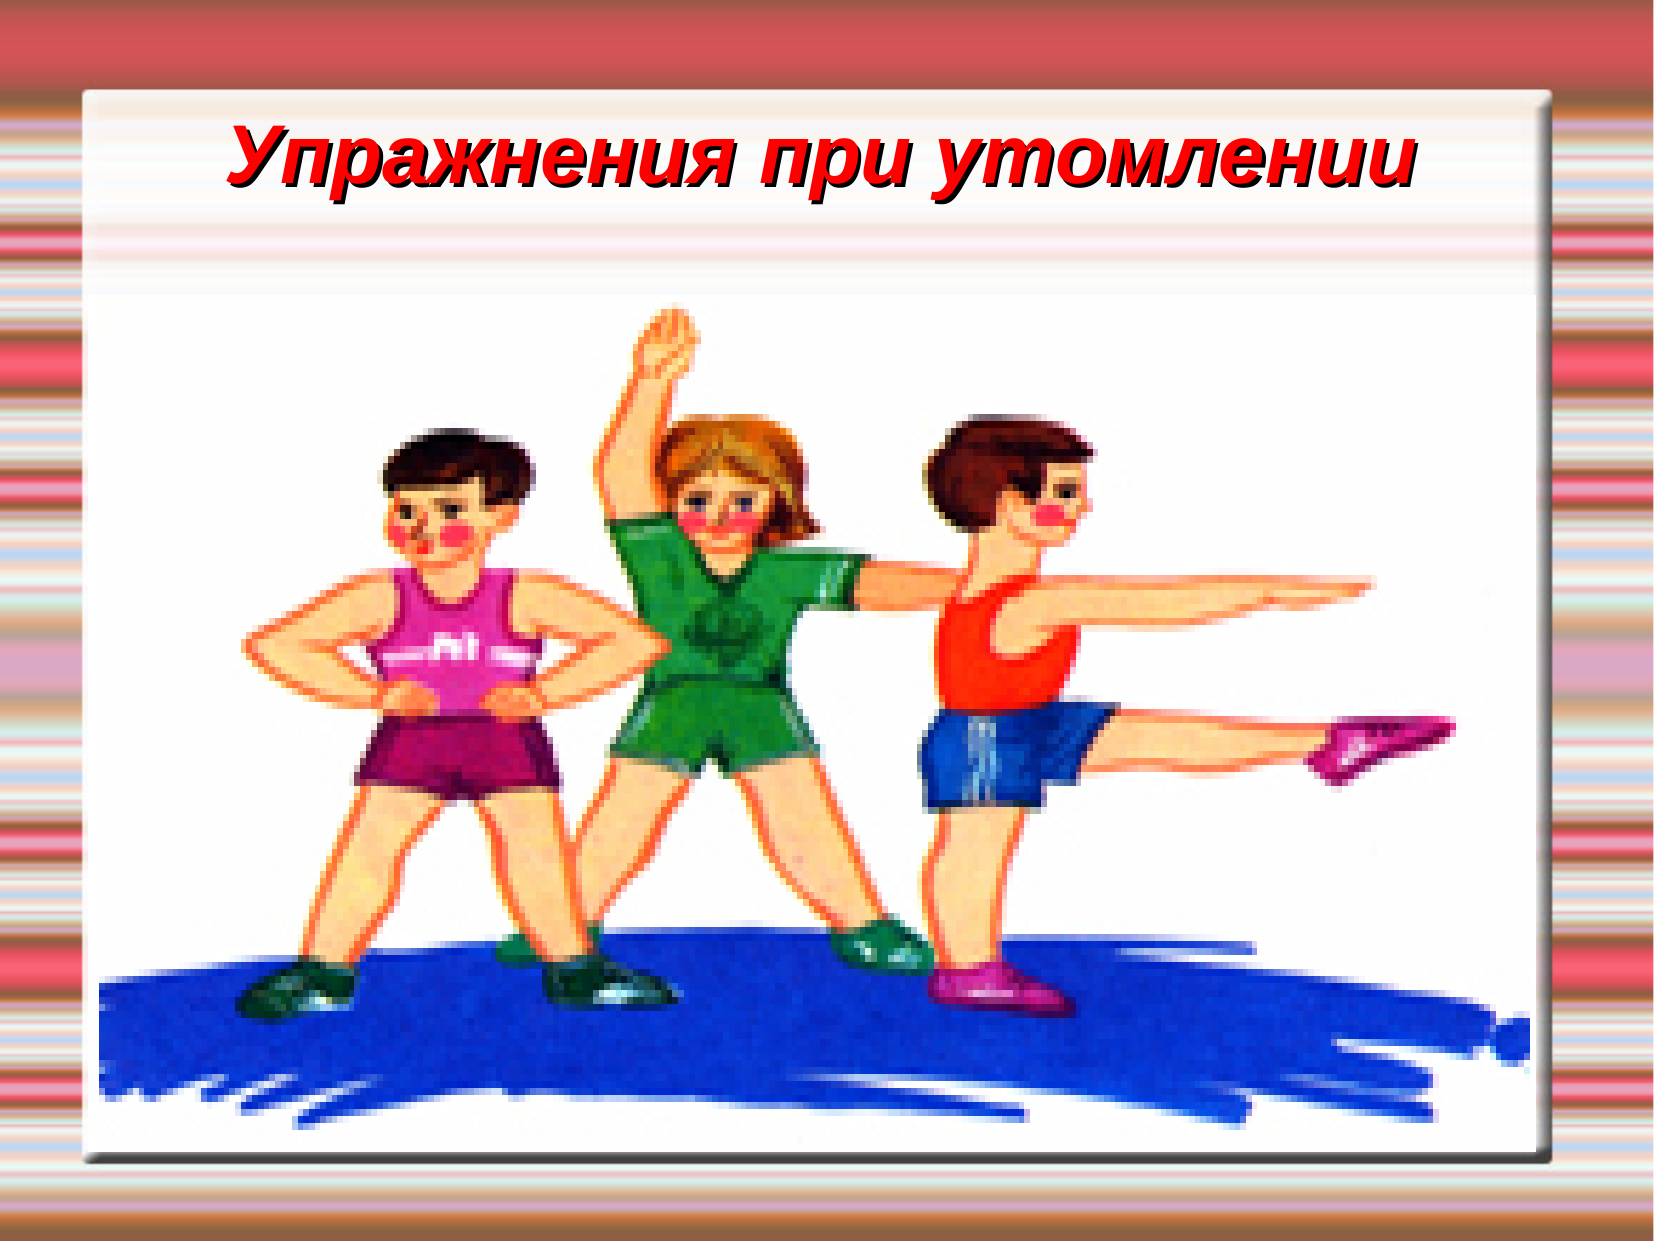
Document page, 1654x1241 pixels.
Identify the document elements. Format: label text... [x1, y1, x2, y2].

title Упражнения при утомлении [88, 59, 1577, 252]
picture [0, 0, 1654, 1241]
